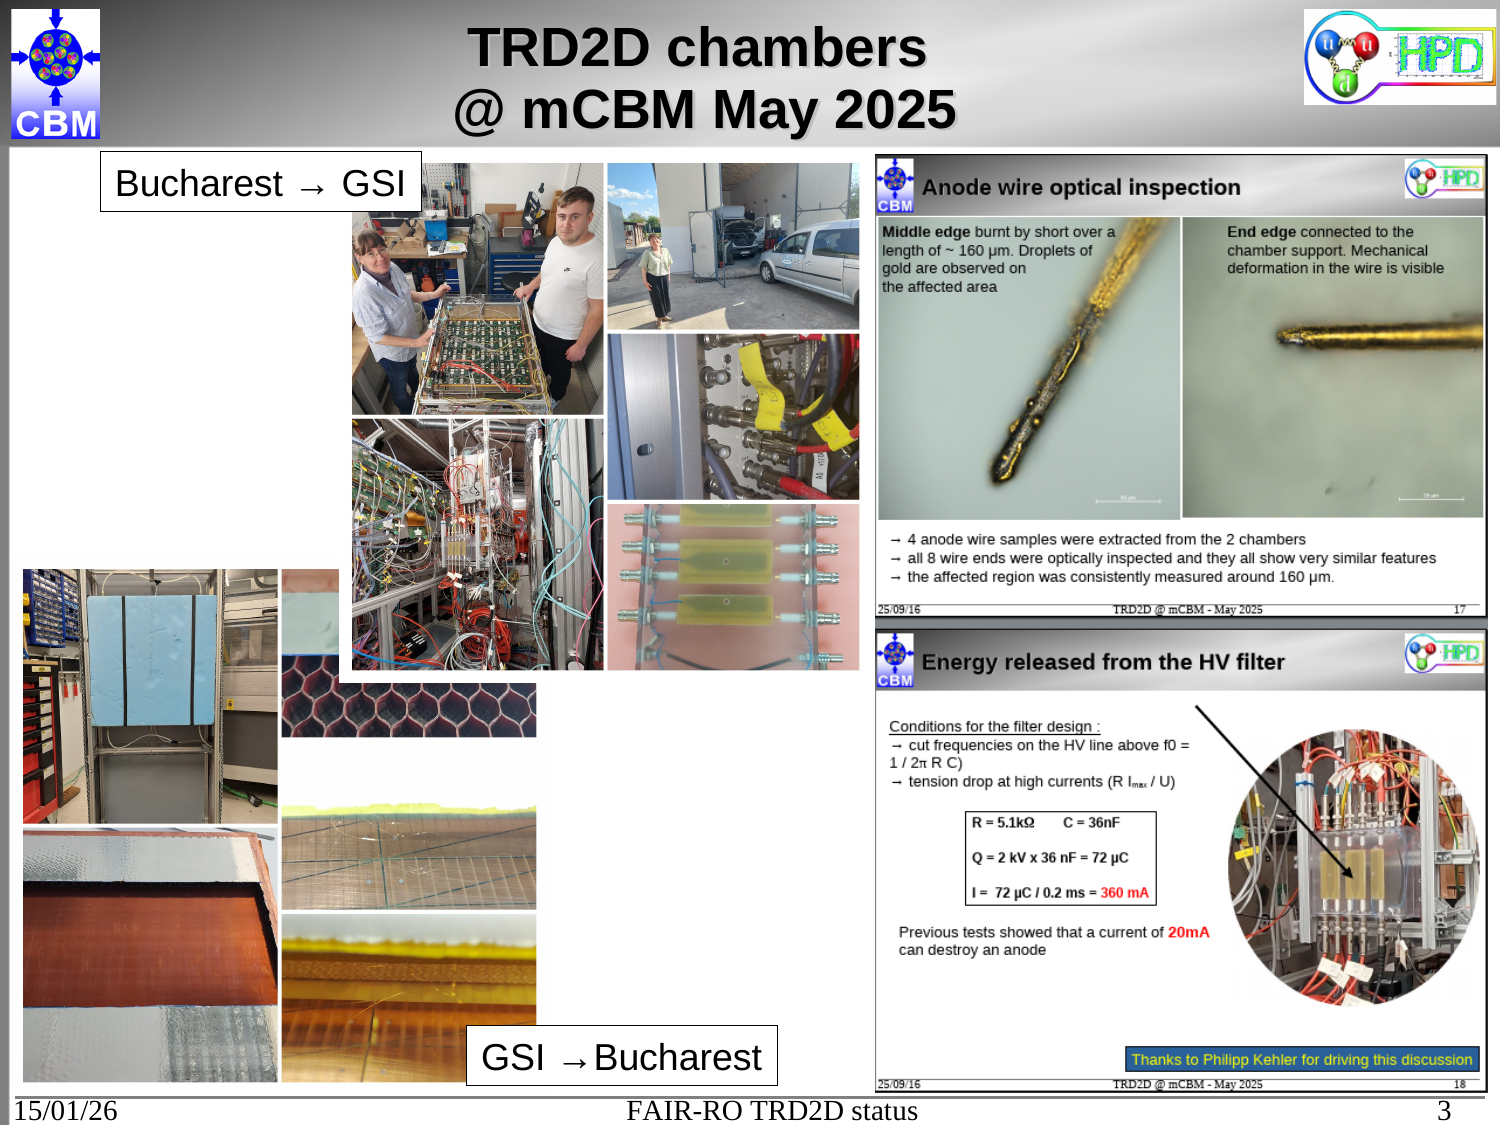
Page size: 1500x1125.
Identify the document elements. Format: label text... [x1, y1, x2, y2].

text_box GSI →Bucharest [466, 1025, 778, 1086]
picture [0, 0, 1500, 1125]
title TRD2D chambers @ mCBM May 2025 [120, 12, 1291, 144]
text_box Bucharest → GSI [100, 151, 422, 212]
